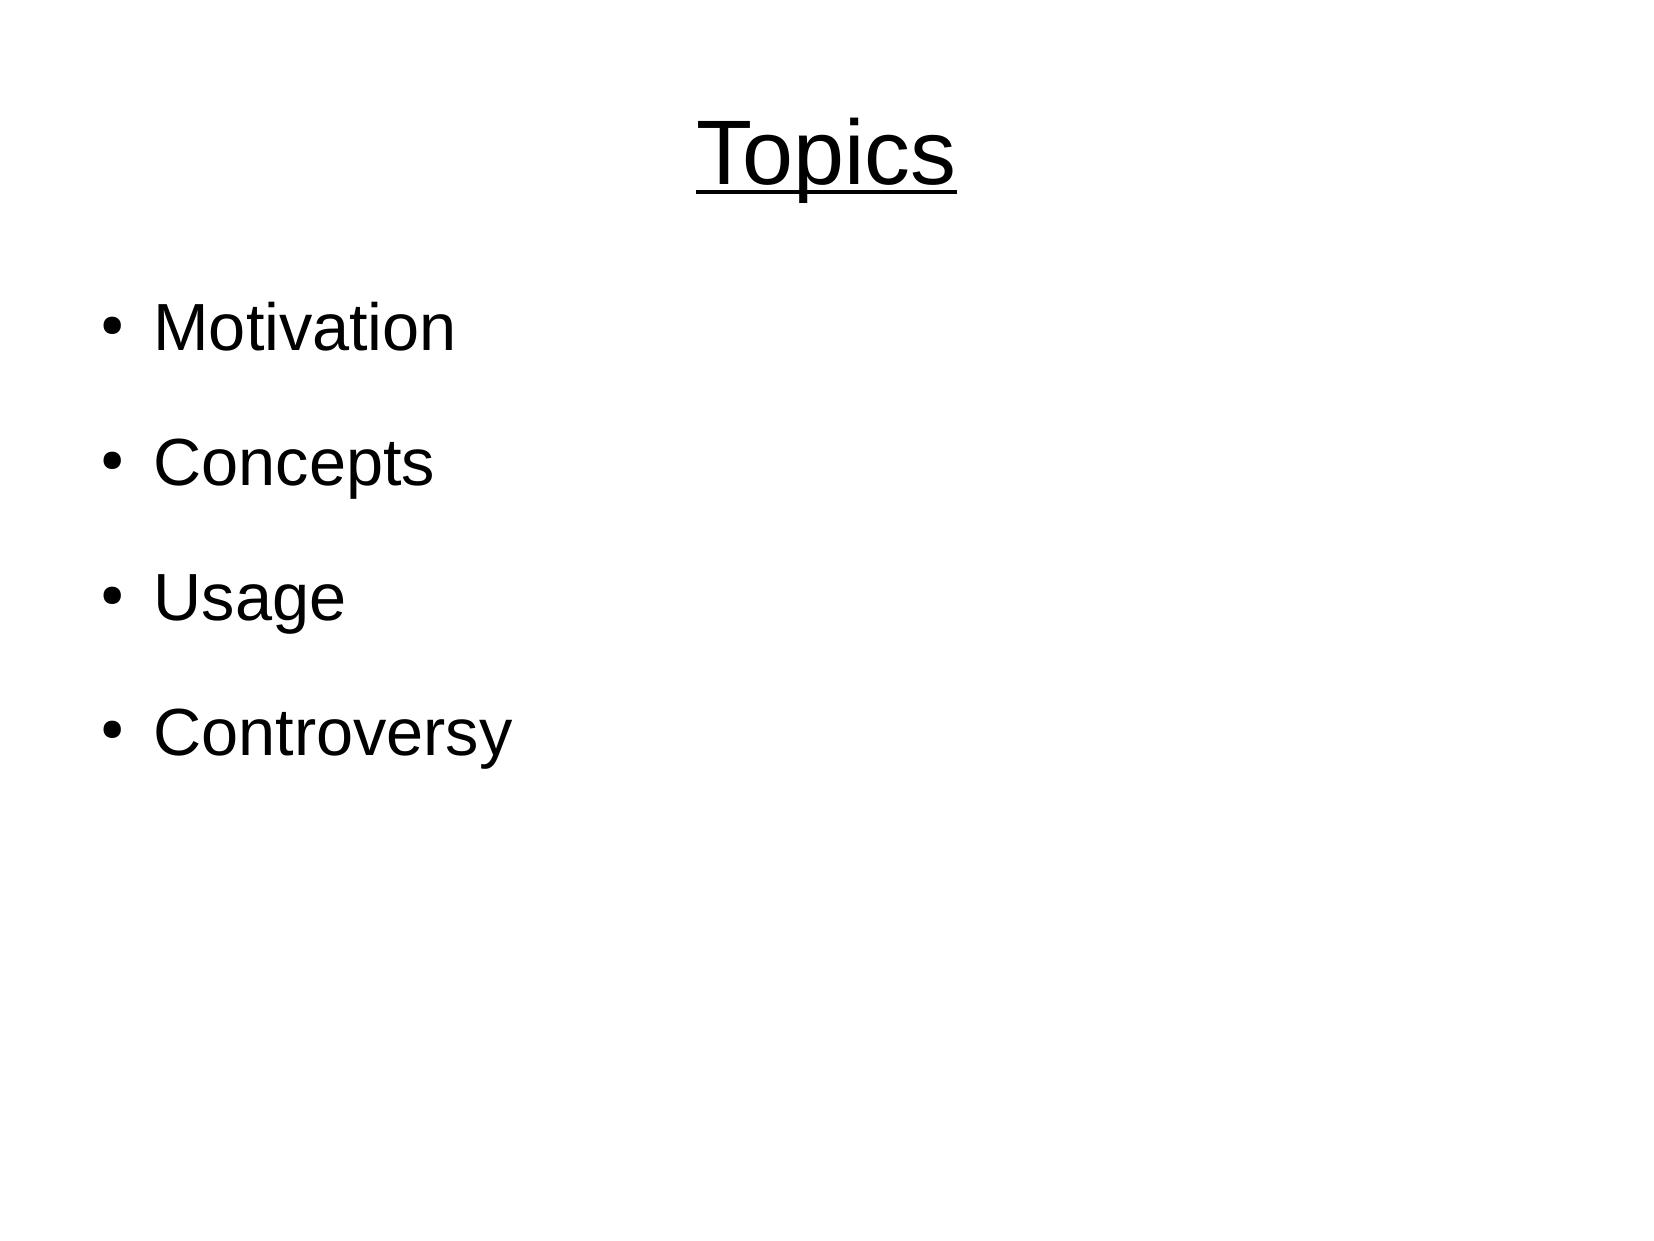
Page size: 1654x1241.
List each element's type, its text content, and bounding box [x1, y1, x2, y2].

list Motivation Concepts Usage Controversy [82, 290, 1571, 1010]
title Topics [82, 49, 1571, 257]
